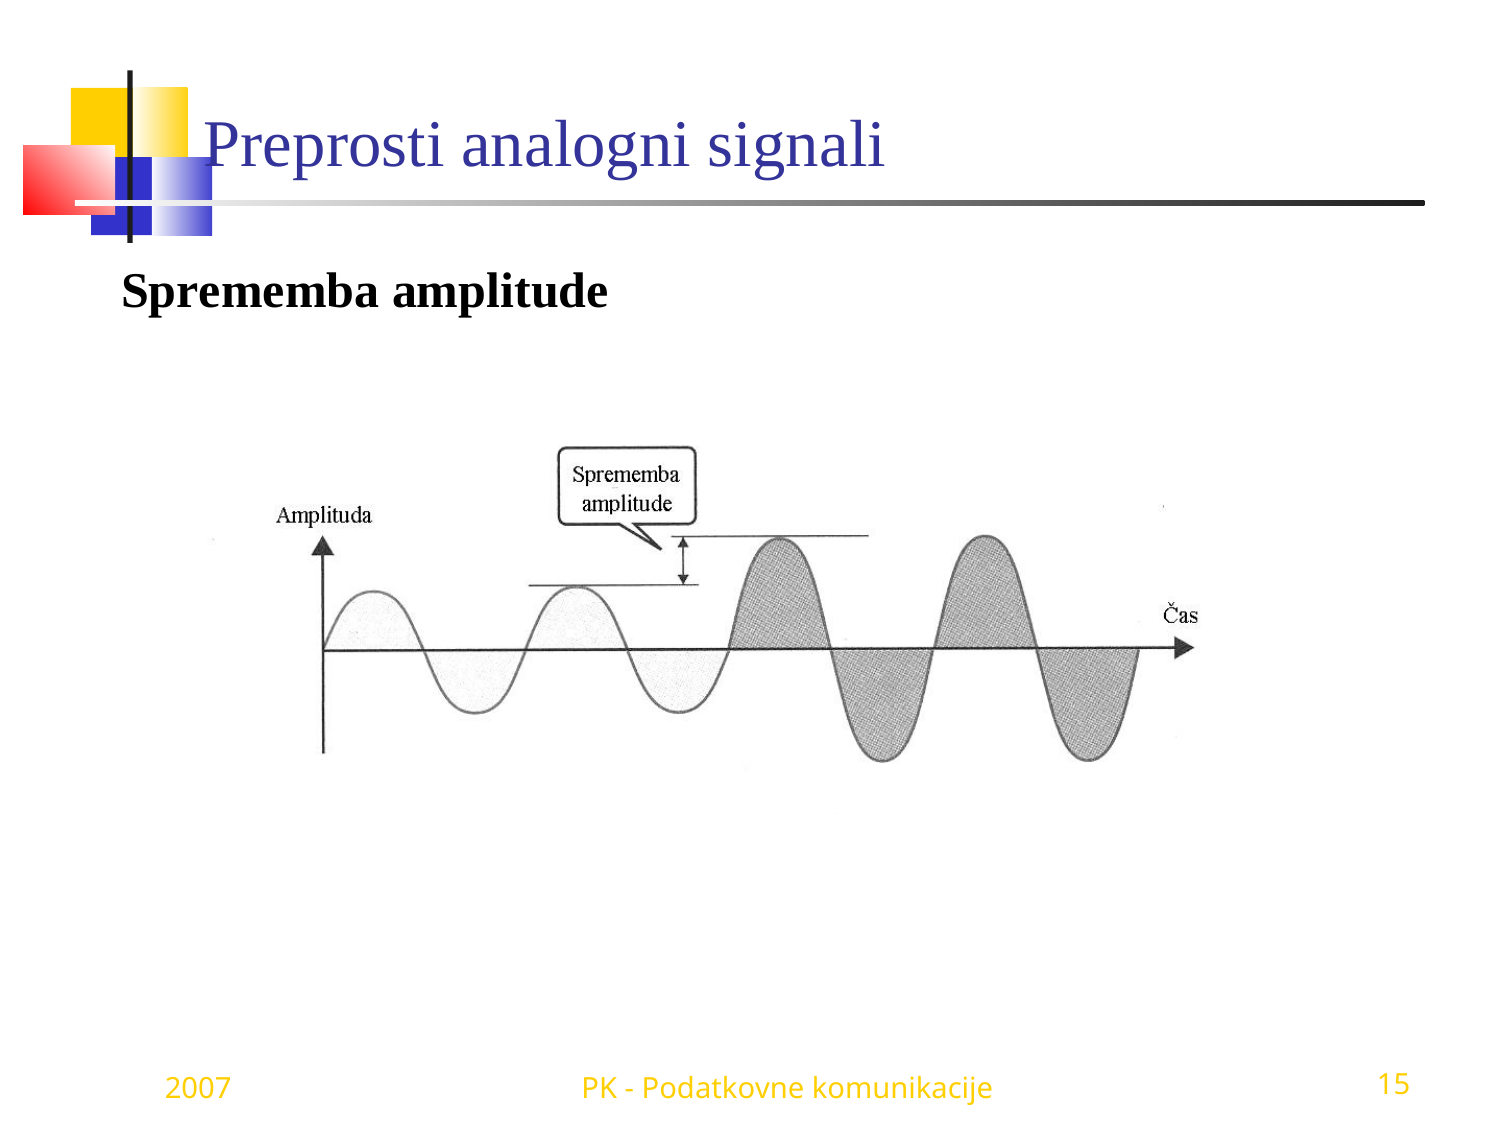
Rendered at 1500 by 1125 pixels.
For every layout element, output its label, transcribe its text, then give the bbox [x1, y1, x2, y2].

title Preprosti analogni signali [188, 92, 1468, 188]
picture [174, 412, 1261, 814]
list Sprememba amplitude [50, 249, 1469, 396]
text_box 2007 [150, 1037, 463, 1113]
text_box PK - Podatkovne komunikacije [549, 1037, 1026, 1113]
text_box <number> [1112, 1037, 1426, 1113]
